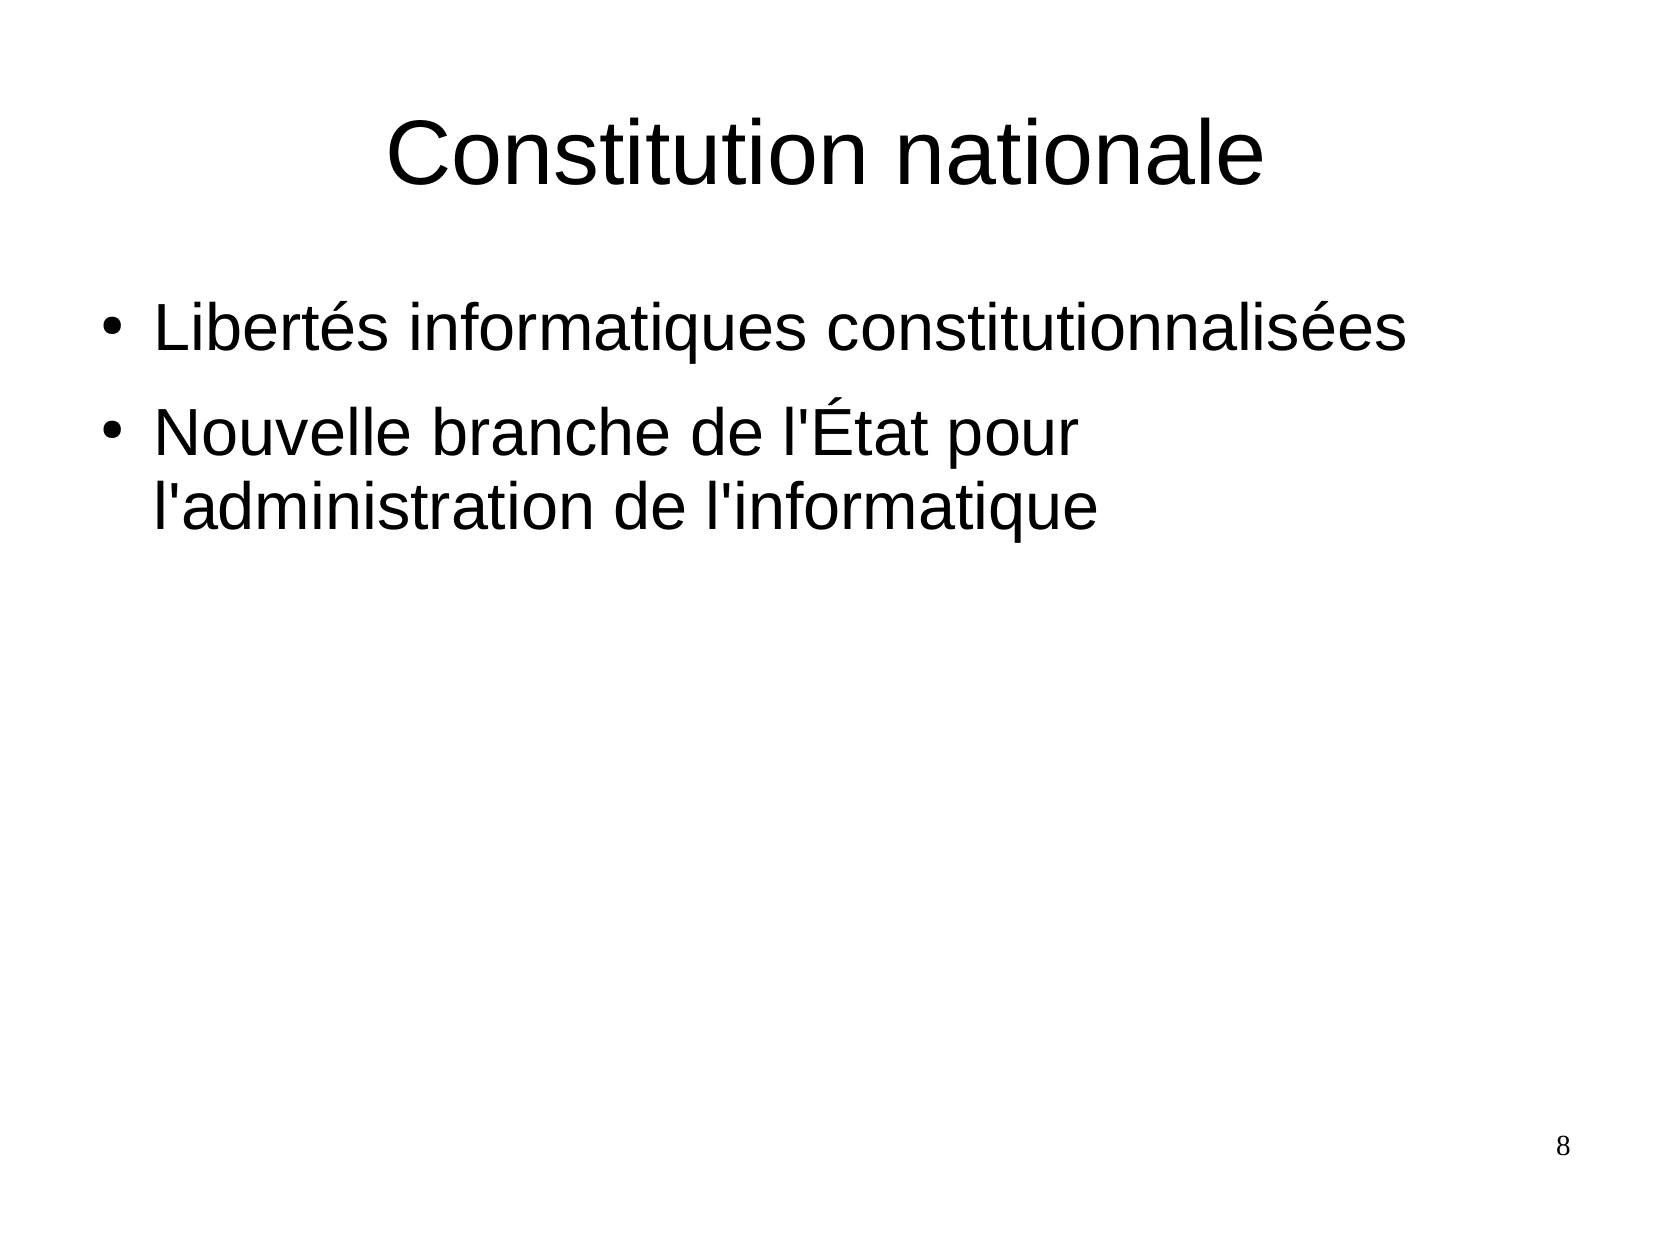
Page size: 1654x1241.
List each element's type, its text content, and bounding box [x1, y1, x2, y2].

list Libertés informatiques constitutionnalisées Nouvelle branche de l'État pour l'administration de l'informatique [82, 290, 1538, 1010]
title Constitution nationale [82, 49, 1571, 257]
